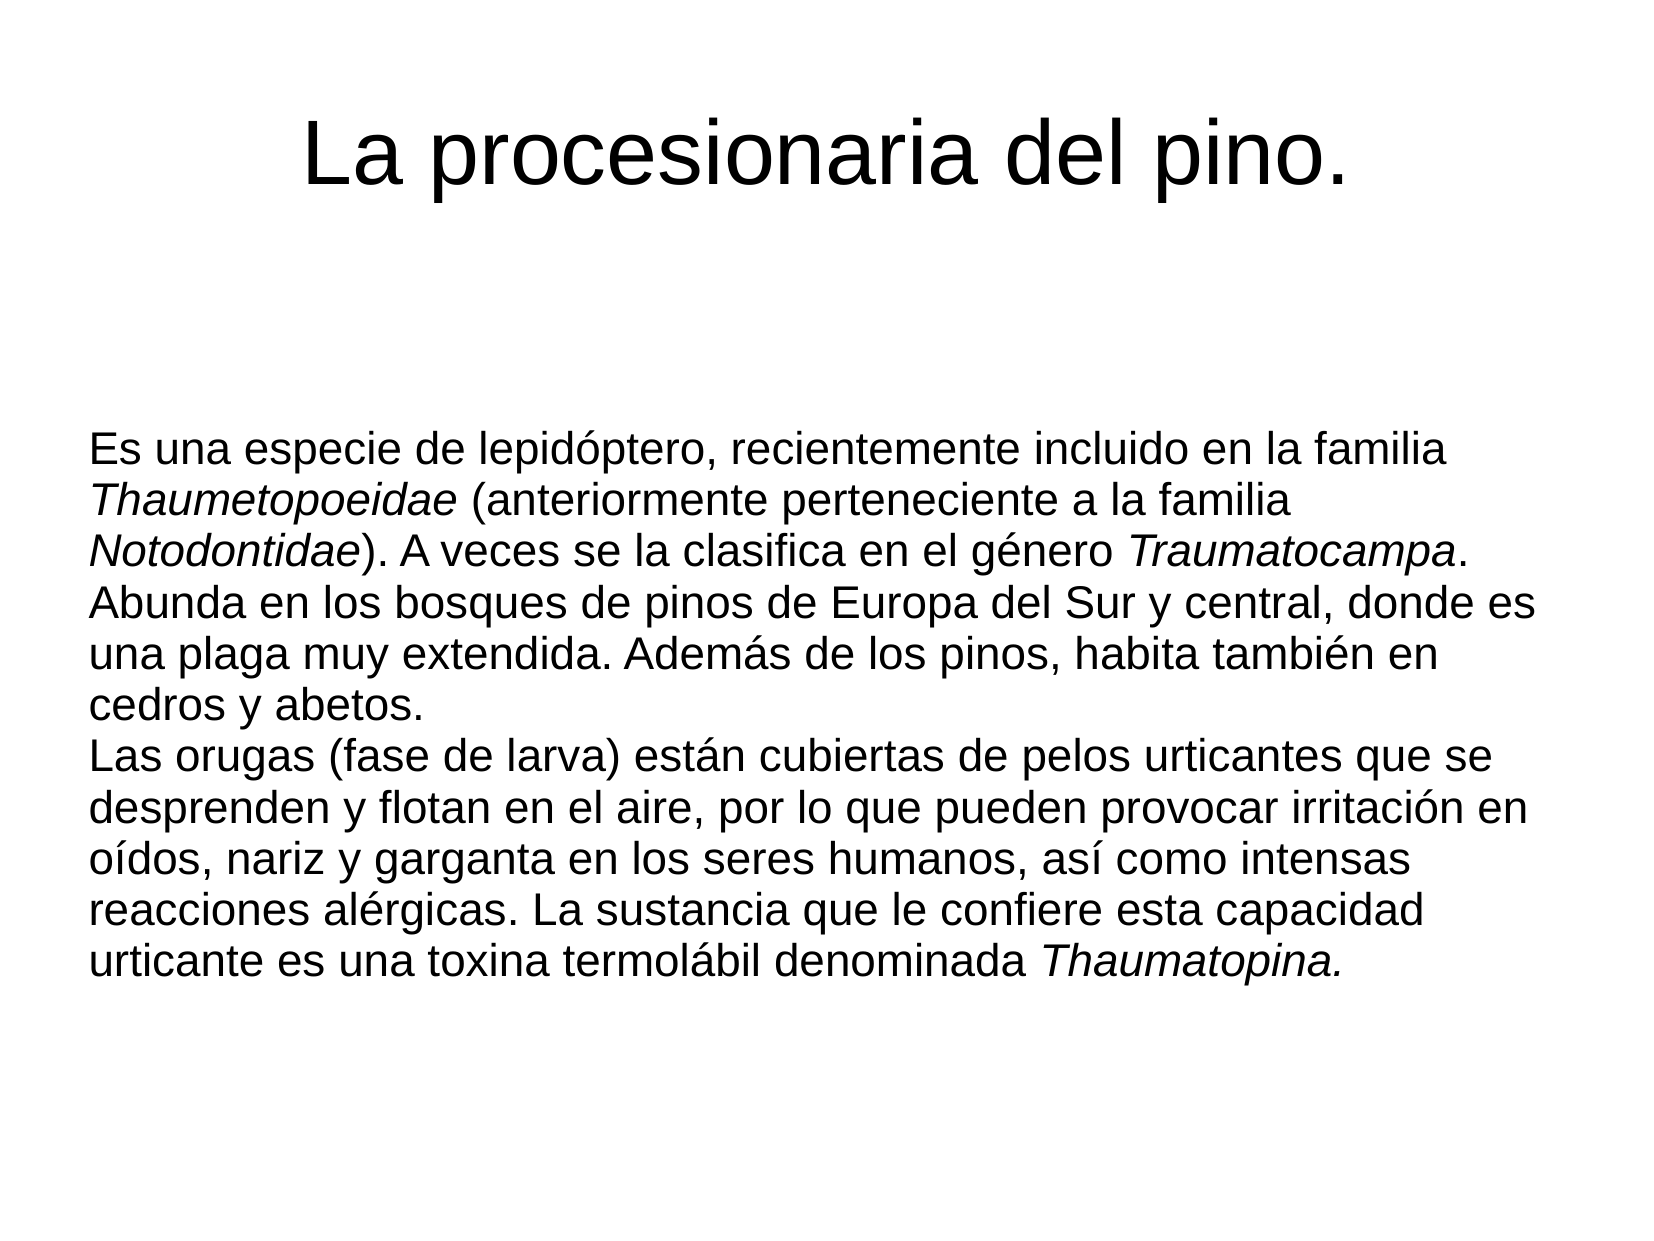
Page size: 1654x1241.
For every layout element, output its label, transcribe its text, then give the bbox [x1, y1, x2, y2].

subtitle Es una especie de lepidóptero, recientemente incluido en la familia Thaumetopoeidae (anteriormente perteneciente a la familia Notodontidae). A veces se la clasifica en el género Traumatocampa. Abunda en los bosques de pinos de Europa del Sur y central, donde es una plaga muy extendida. Además de los pinos, habita también en cedros y abetos. Las orugas (fase de larva) están cubiertas de pelos urticantes que se desprenden y flotan en el aire, por lo que pueden provocar irritación en oídos, nariz y garganta en los seres humanos, así como intensas reacciones alérgicas. La sustancia que le confiere esta capacidad urticante es una toxina termolábil denominada Thaumatopina. [88, 287, 1577, 1123]
title La procesionaria del pino. [82, 49, 1571, 257]
